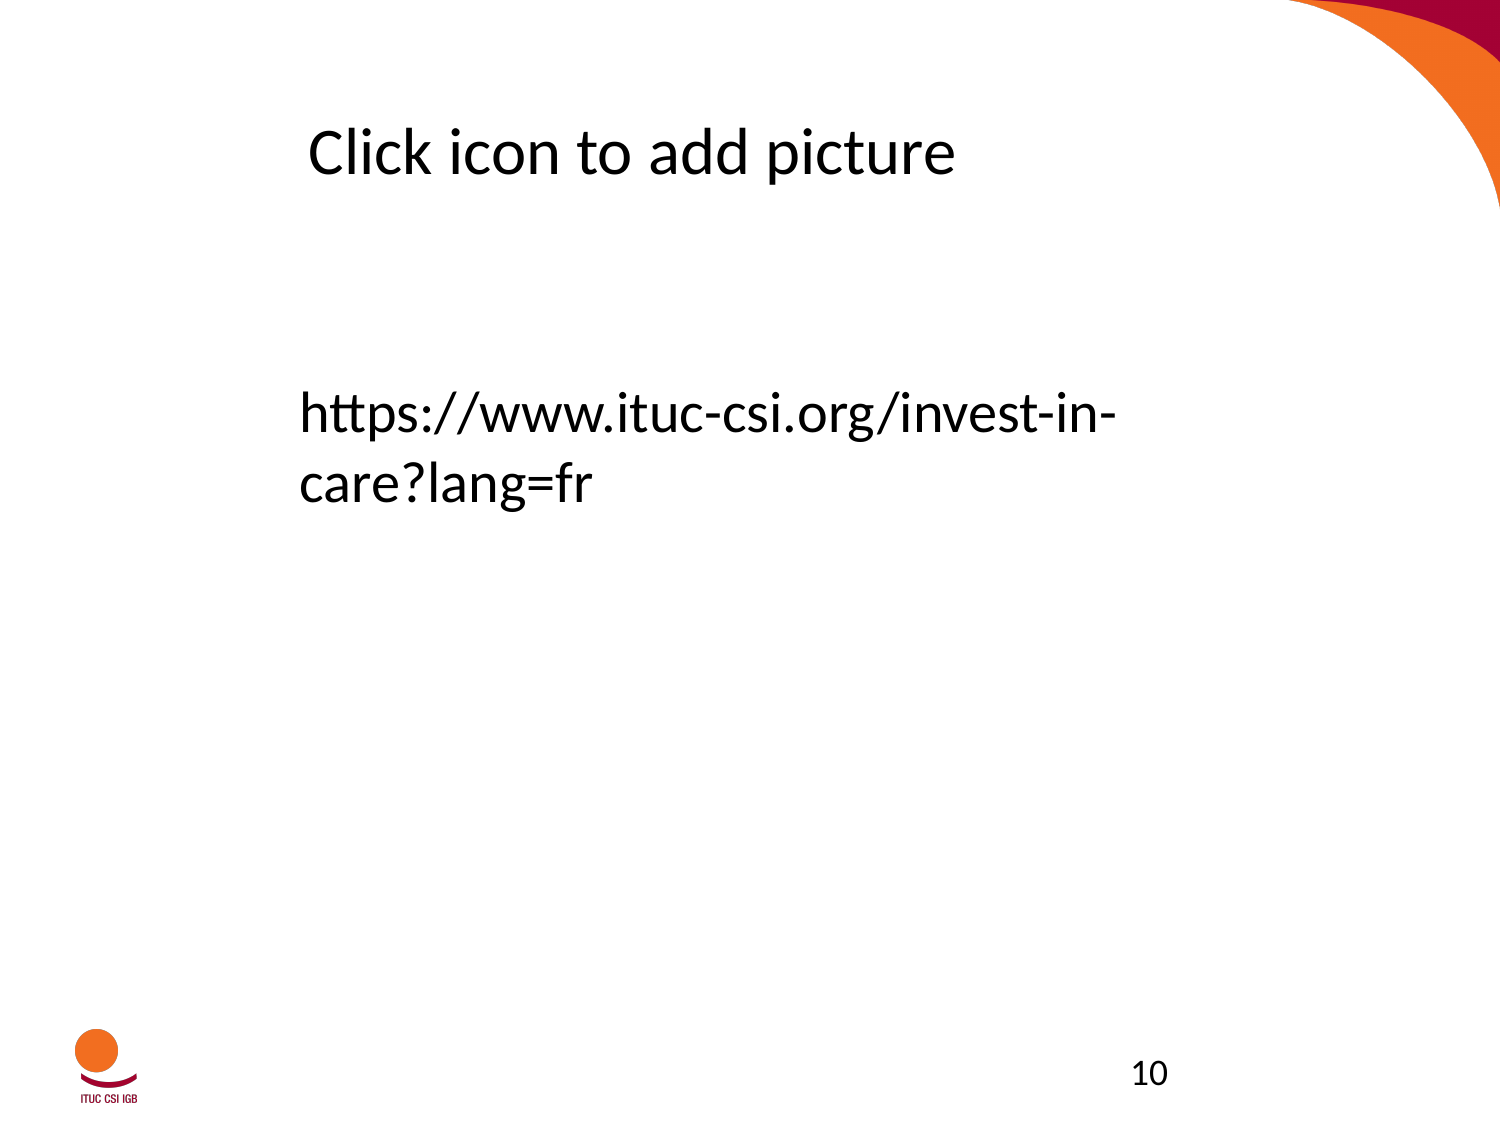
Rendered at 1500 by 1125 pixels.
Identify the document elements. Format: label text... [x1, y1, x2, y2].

text_box https://www.ituc-csi.org/invest-in-care?lang=fr [284, 156, 1153, 522]
picture [1267, 0, 1500, 232]
picture [75, 1029, 138, 1103]
slide_number <numéro> [1115, 1041, 1466, 1101]
